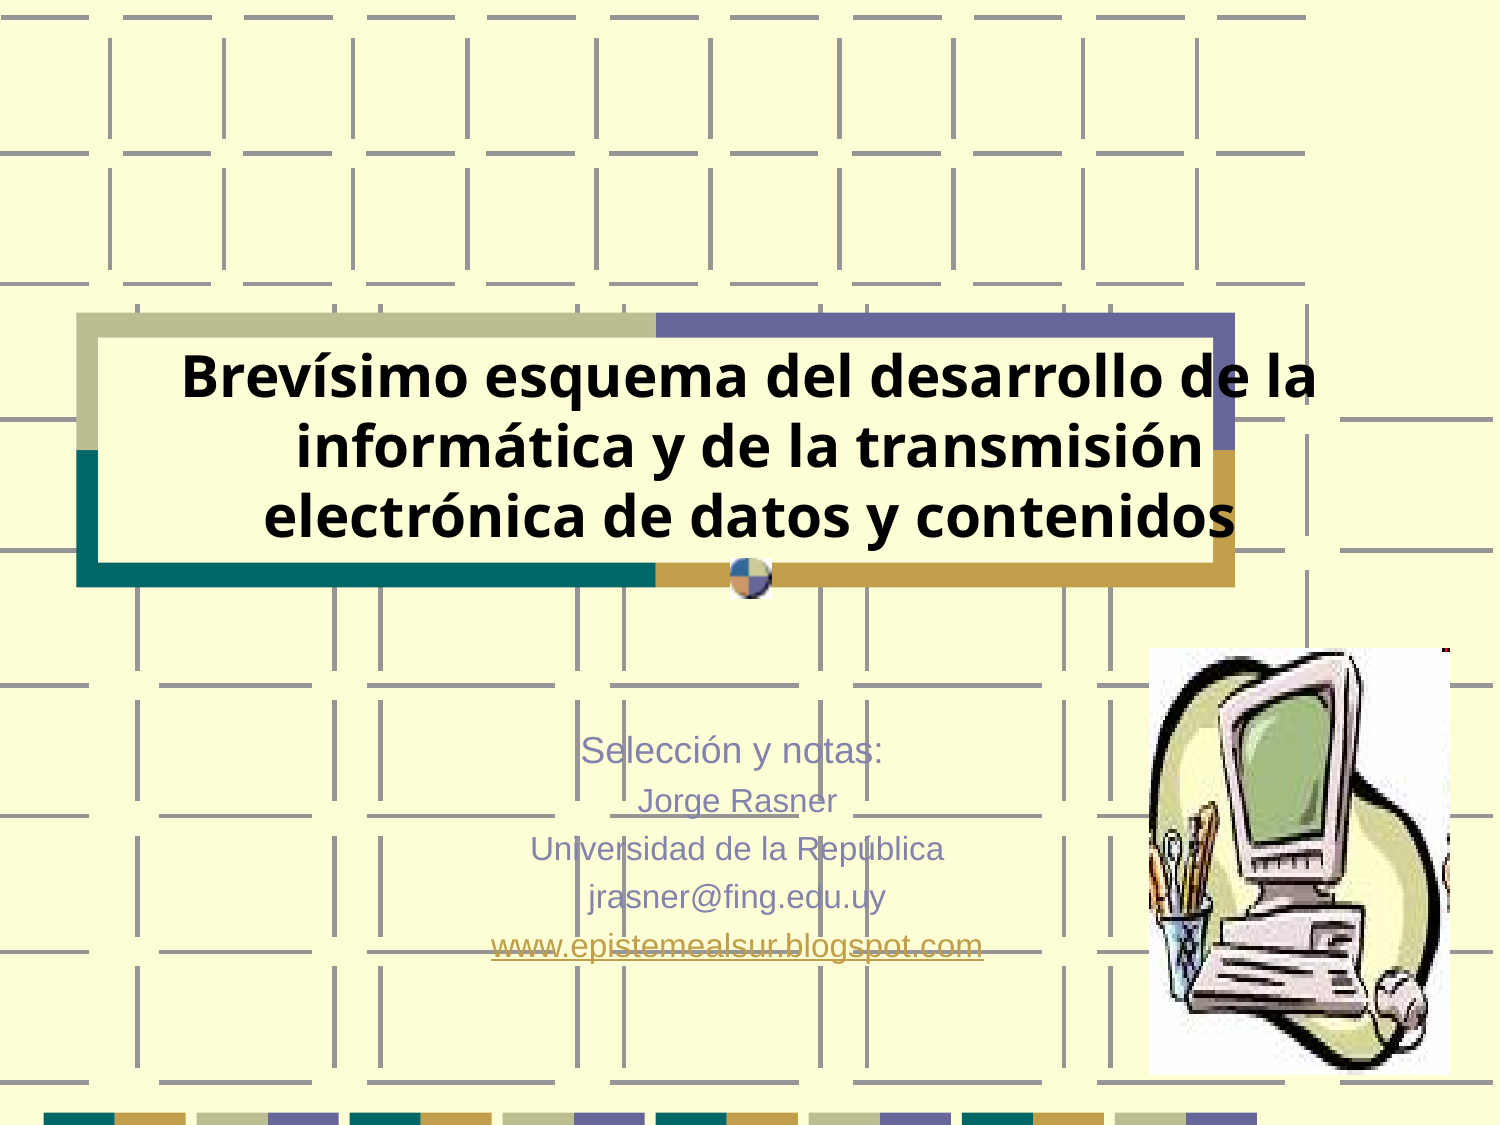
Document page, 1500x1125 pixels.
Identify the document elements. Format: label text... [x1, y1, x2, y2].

title Brevísimo esquema del desarrollo de la informática y de la transmisión electrónica de datos y contenidos [112, 349, 1388, 538]
picture [1149, 648, 1450, 1075]
picture [730, 558, 772, 599]
subtitle Selección y notas: Jorge Rasner Universidad de la República jrasner@fing.edu.uy www.epistemealsur.blogspot.com [212, 725, 1149, 1013]
